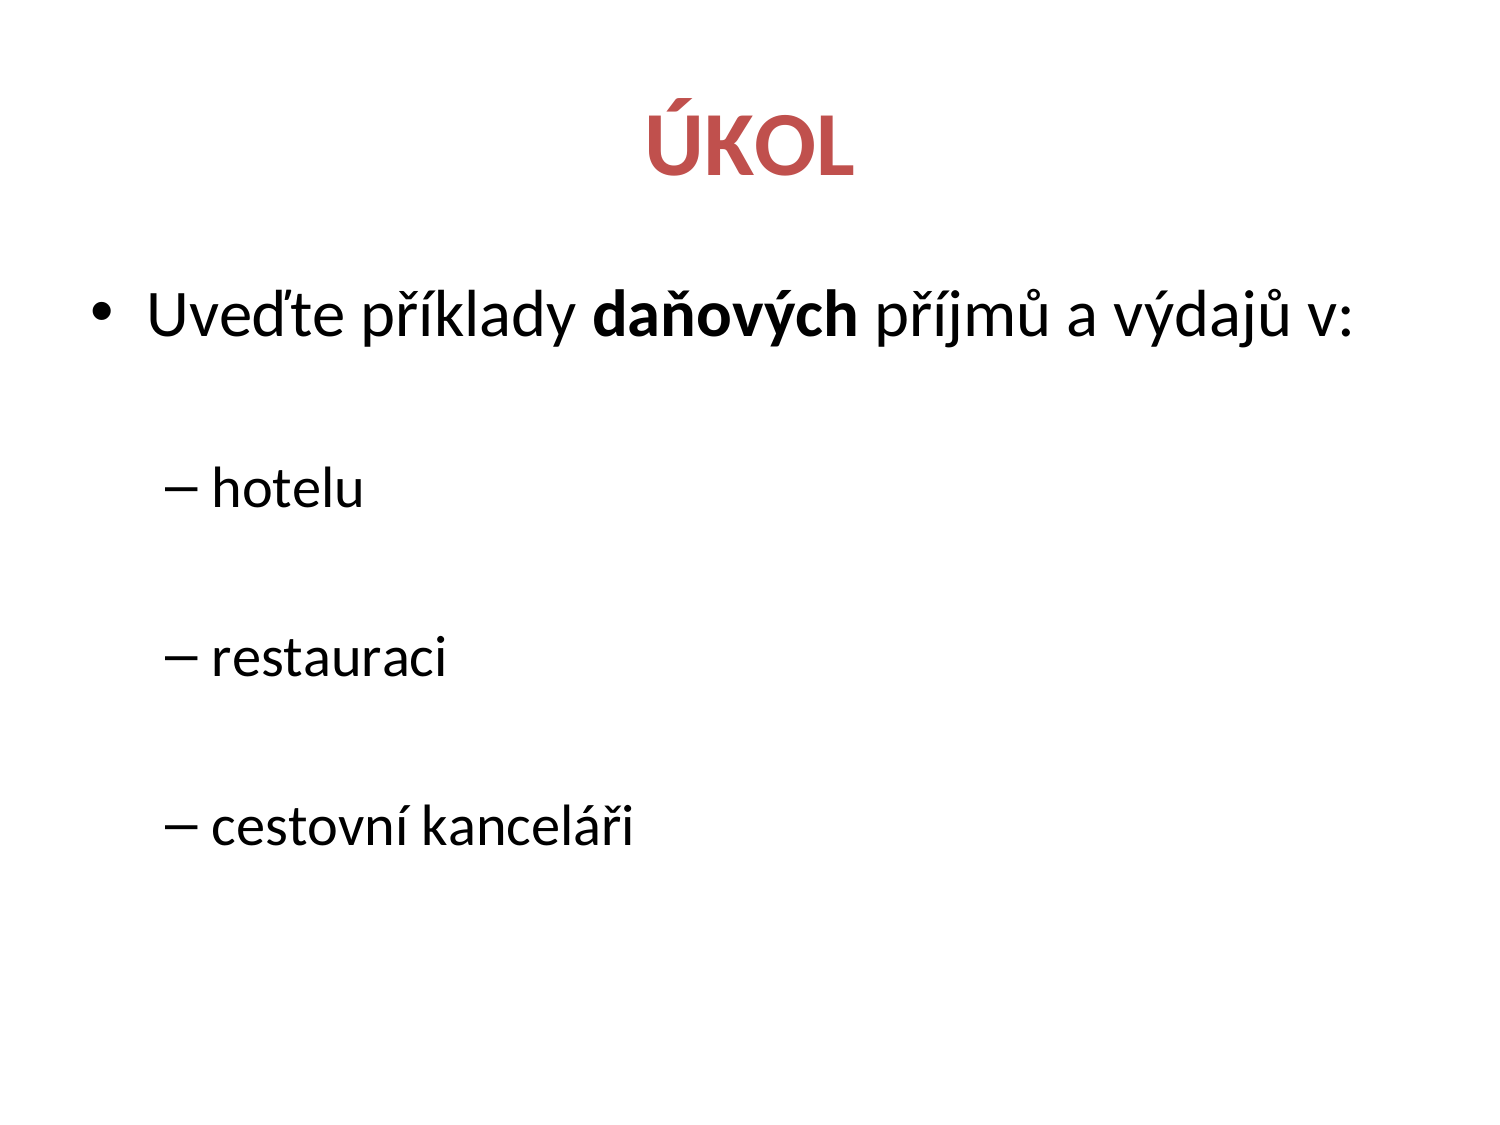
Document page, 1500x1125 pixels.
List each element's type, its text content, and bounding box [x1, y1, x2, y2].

title ÚKOL [75, 45, 1426, 233]
list Uveďte příklady daňových příjmů a výdajů v: hotelu restauraci cestovní kanceláři [75, 262, 1426, 1006]
